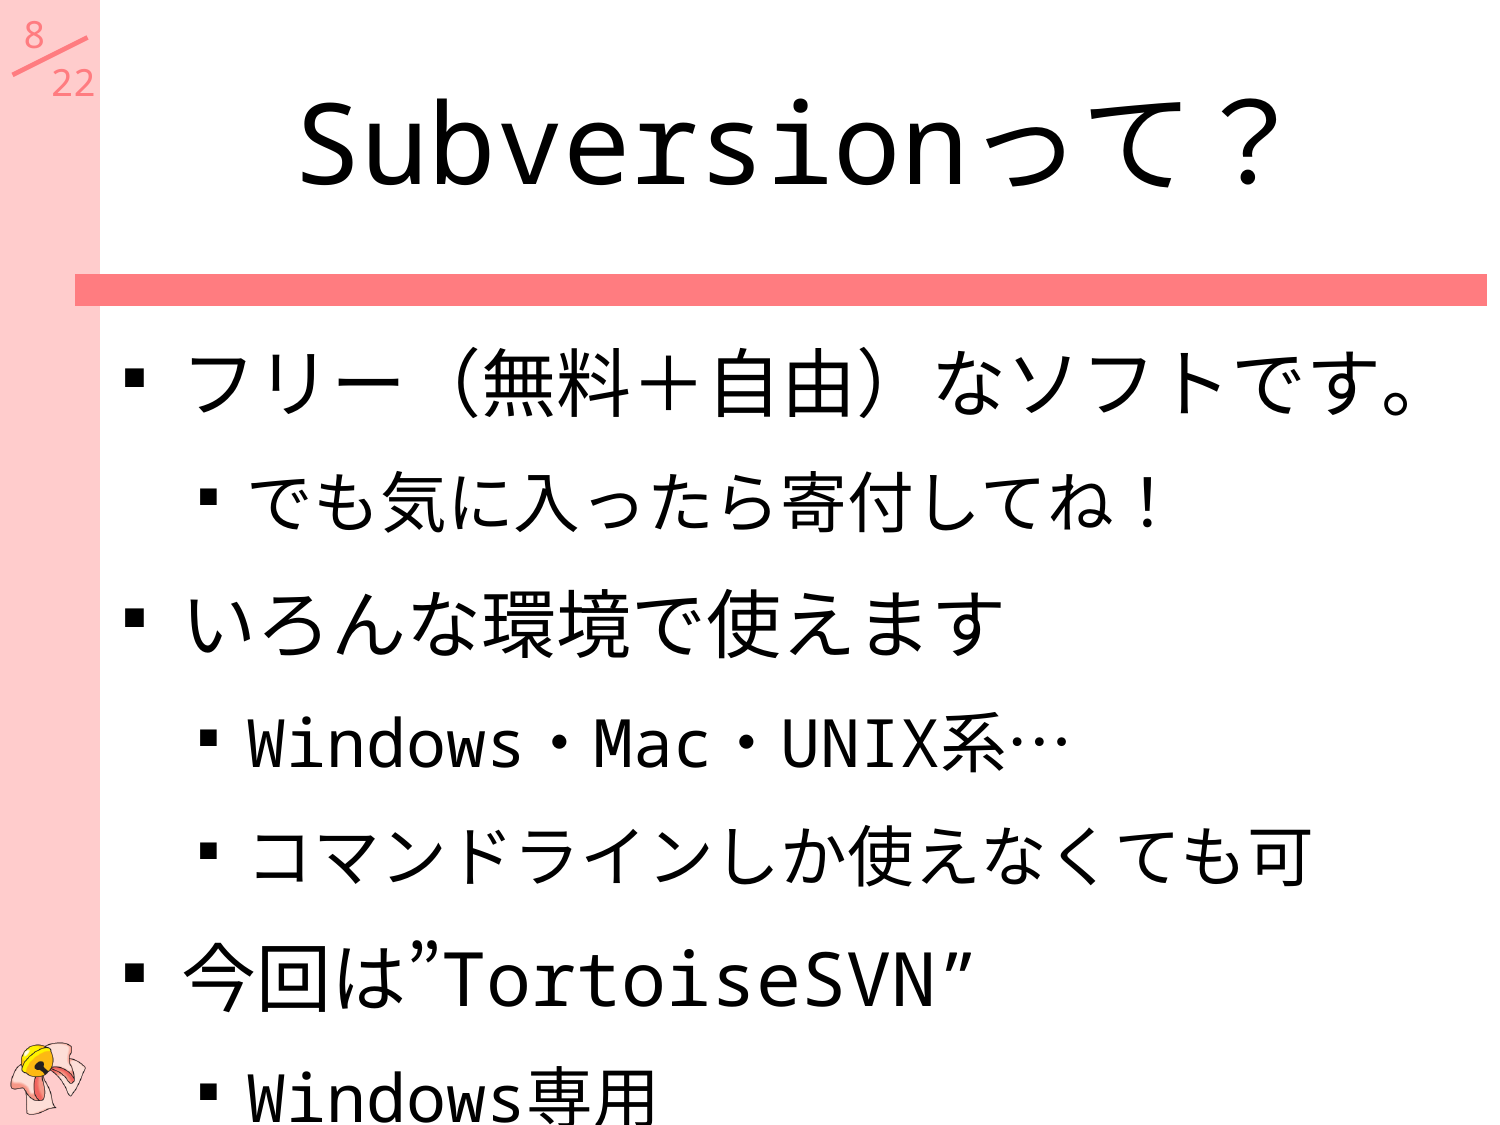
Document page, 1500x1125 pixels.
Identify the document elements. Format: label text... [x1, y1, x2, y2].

list フリー（無料＋自由）なソフトです。 でも気に入ったら寄付してね！ いろんな環境で使えます Windows・Mac・UNIX系… コマンドラインしか使えなくても可 今回は”TortoiseSVN” Windows専用 [125, 324, 1476, 1065]
title Subversionって？ [125, 35, 1476, 236]
picture [10, 1042, 86, 1115]
